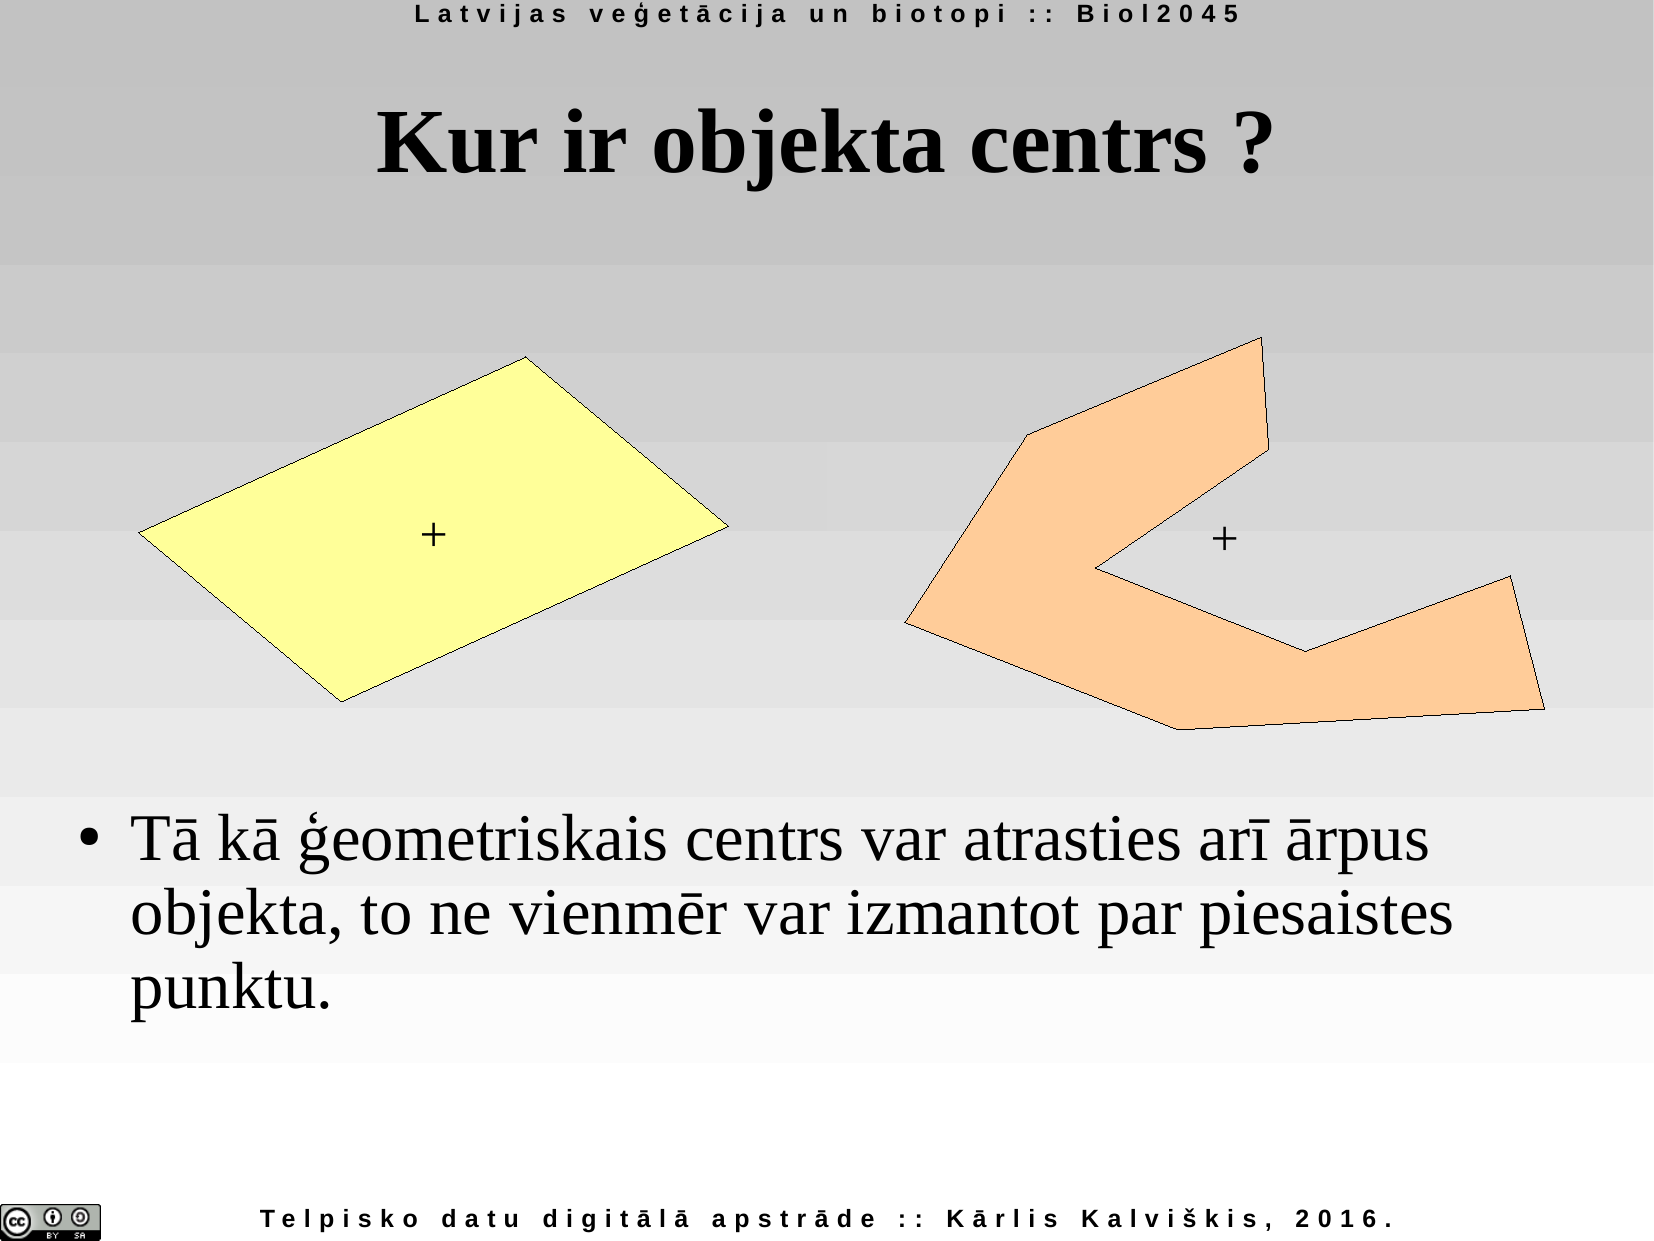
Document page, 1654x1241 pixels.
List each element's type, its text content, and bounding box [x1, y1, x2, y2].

picture [0, 0, 1654, 1241]
text_box + [1210, 511, 1239, 610]
title Kur ir objekta centrs ? [59, 37, 1596, 246]
text_box [138, 356, 729, 702]
text_box [904, 337, 1545, 730]
list Tā kā ģeometriskais centrs var atrasties arī ārpus objekta, to ne vienmēr var izmantot par piesaistes punktu. [59, 800, 1596, 1052]
text_box + [419, 506, 448, 606]
